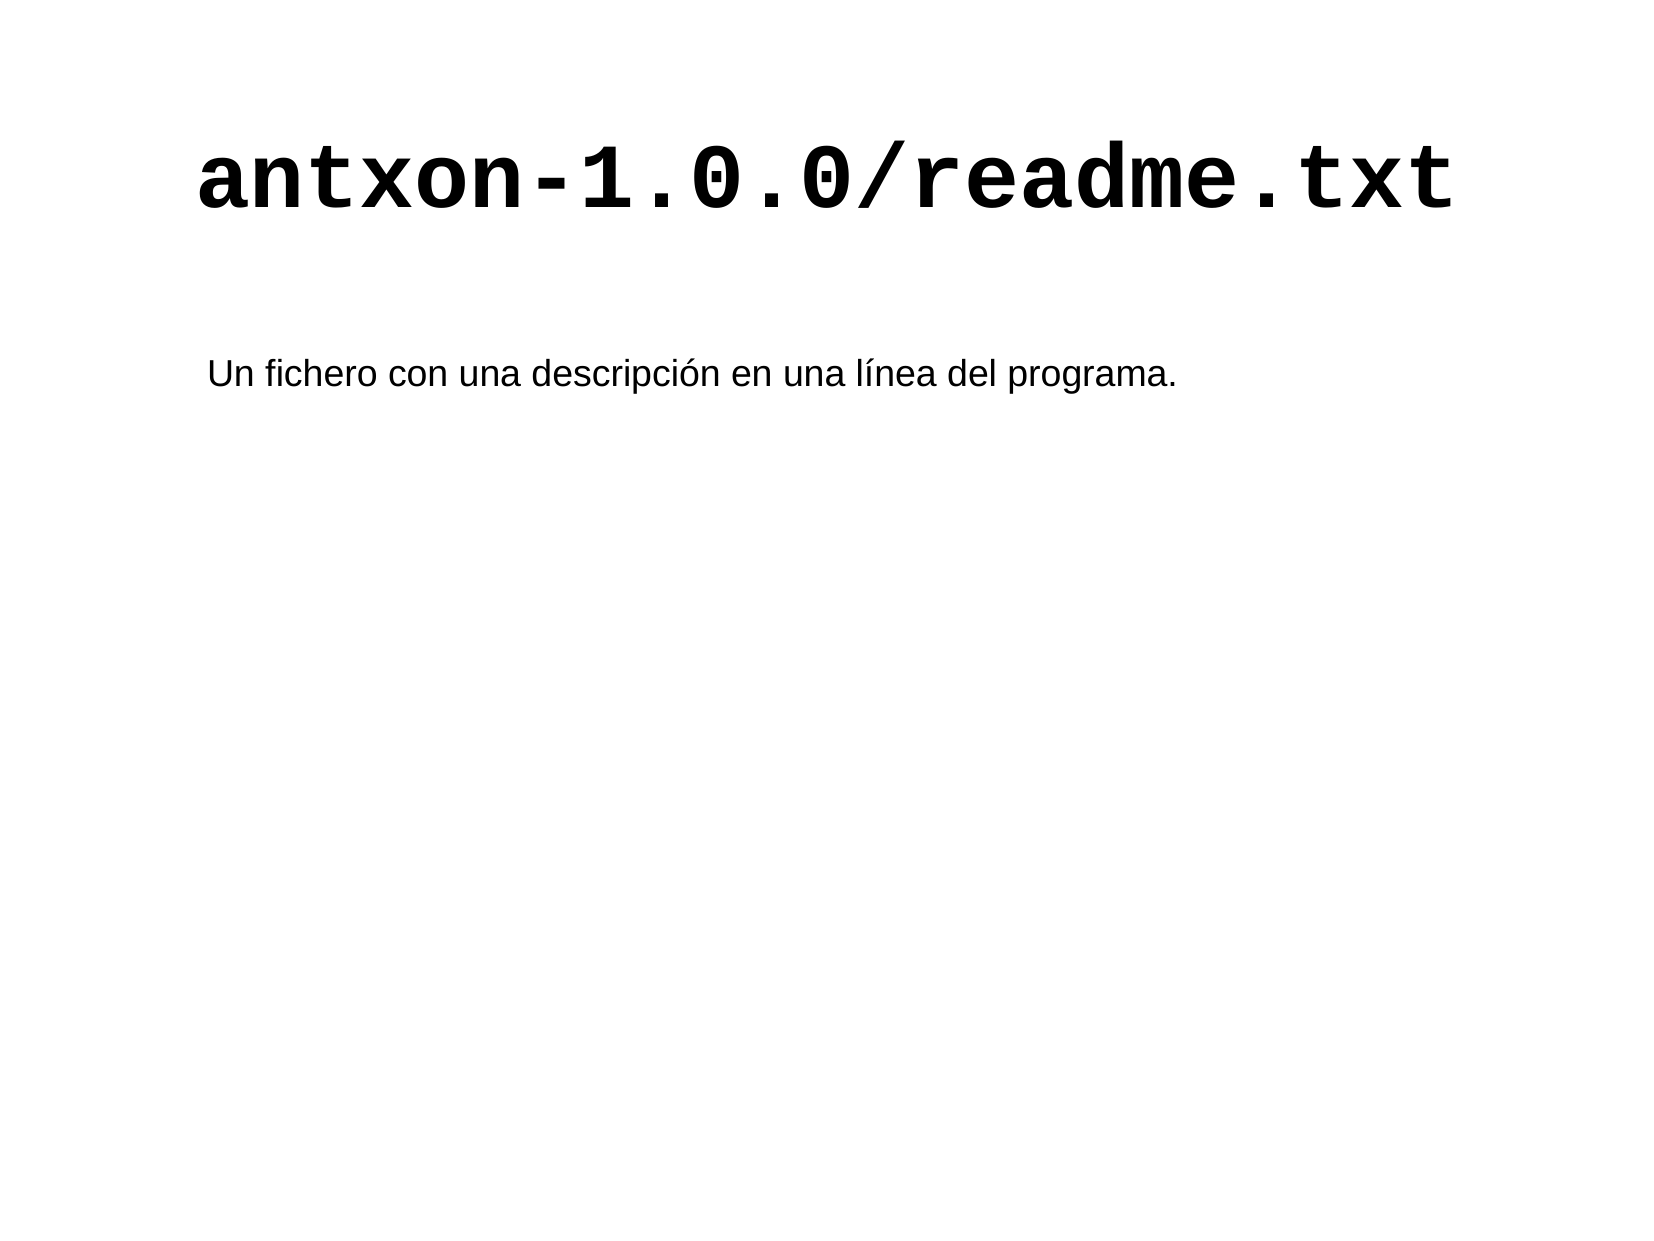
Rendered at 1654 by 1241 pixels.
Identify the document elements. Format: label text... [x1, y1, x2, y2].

list Un fichero con una descripción en una línea del programa. [121, 344, 1534, 1127]
title antxon-1.0.0/readme.txt [121, 102, 1534, 311]
